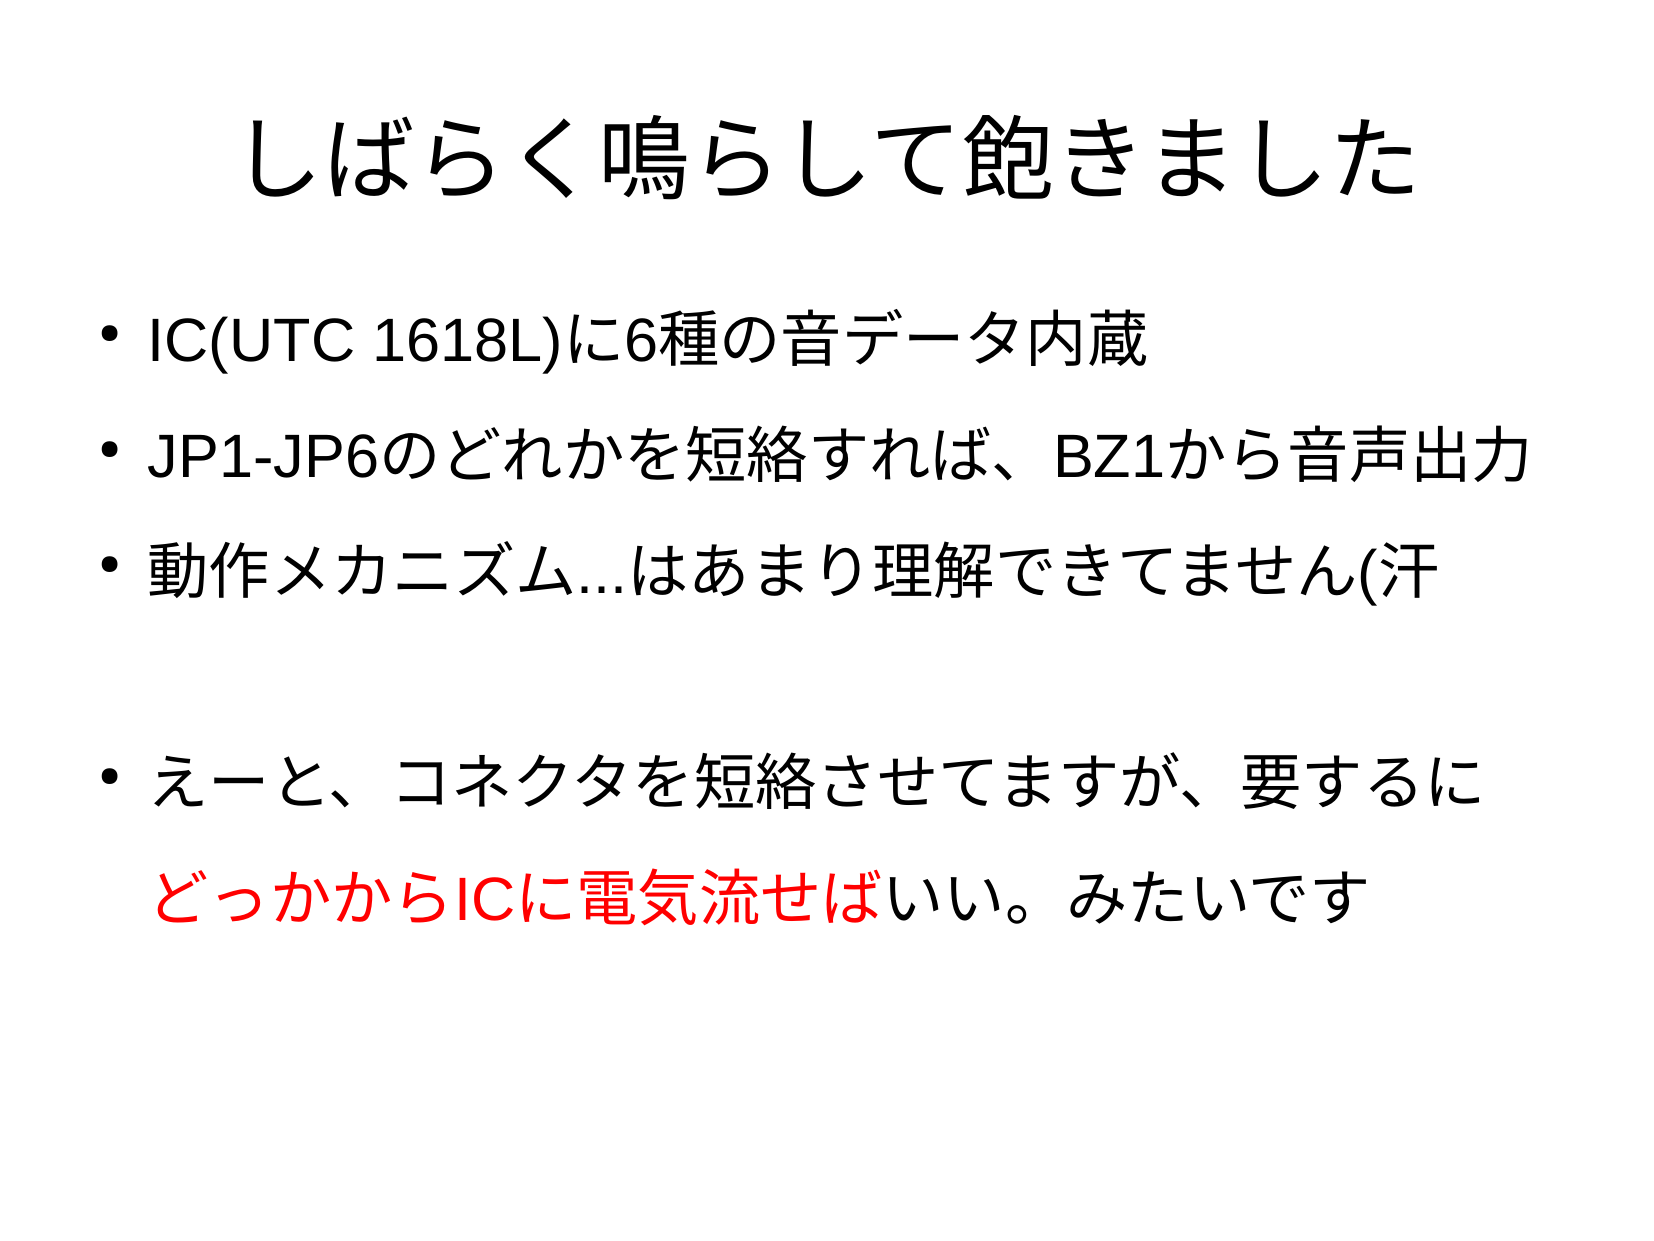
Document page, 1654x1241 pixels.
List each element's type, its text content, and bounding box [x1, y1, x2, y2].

list IC(UTC 1618L)に6種の音データ内蔵 JP1-JP6のどれかを短絡すれば、BZ1から音声出力 動作メカニズム...はあまり理解できてません(汗 えーと、コネクタを短絡させてますが、要するに どっかからICに電気流せばいい。みたいです [82, 290, 1571, 1010]
title しばらく鳴らして飽きました [82, 49, 1571, 257]
